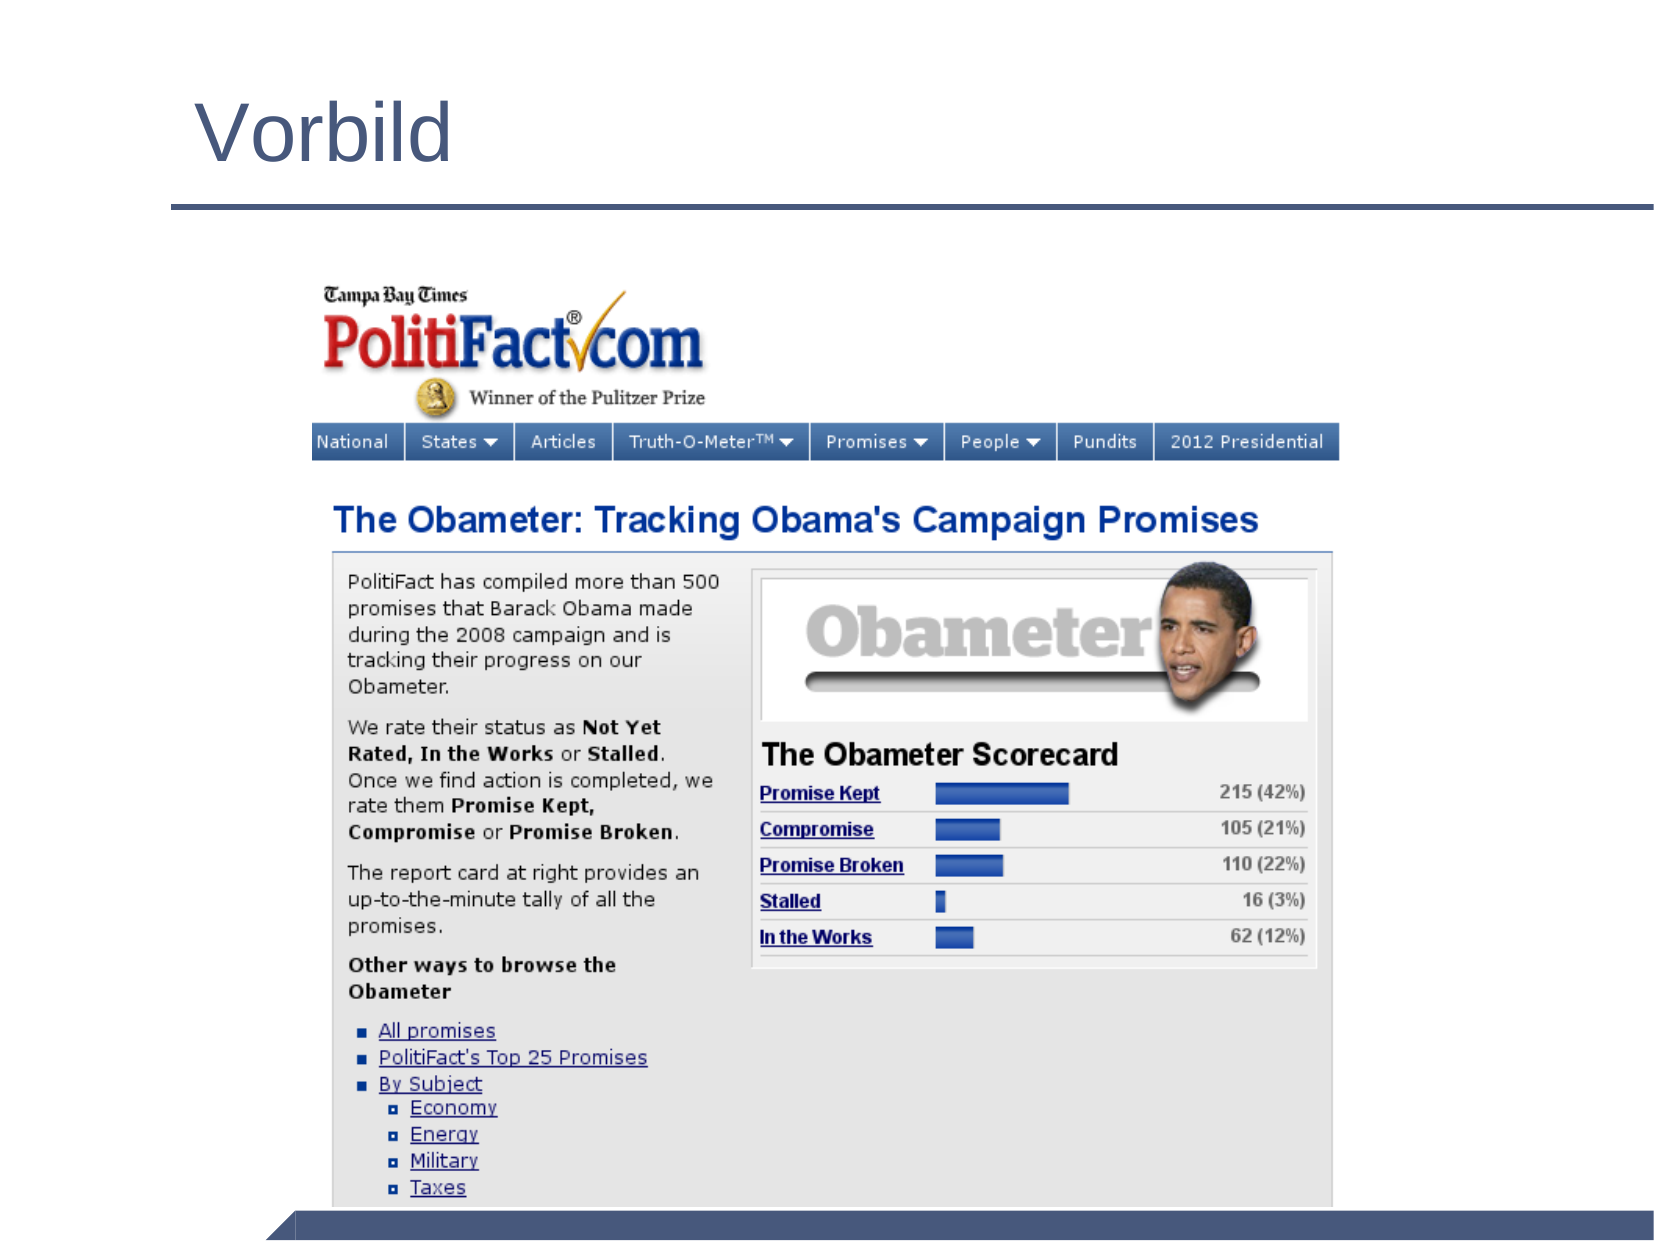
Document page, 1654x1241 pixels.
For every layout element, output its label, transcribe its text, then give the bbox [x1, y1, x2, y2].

picture [312, 273, 1341, 1207]
title Vorbild [194, 29, 1530, 237]
